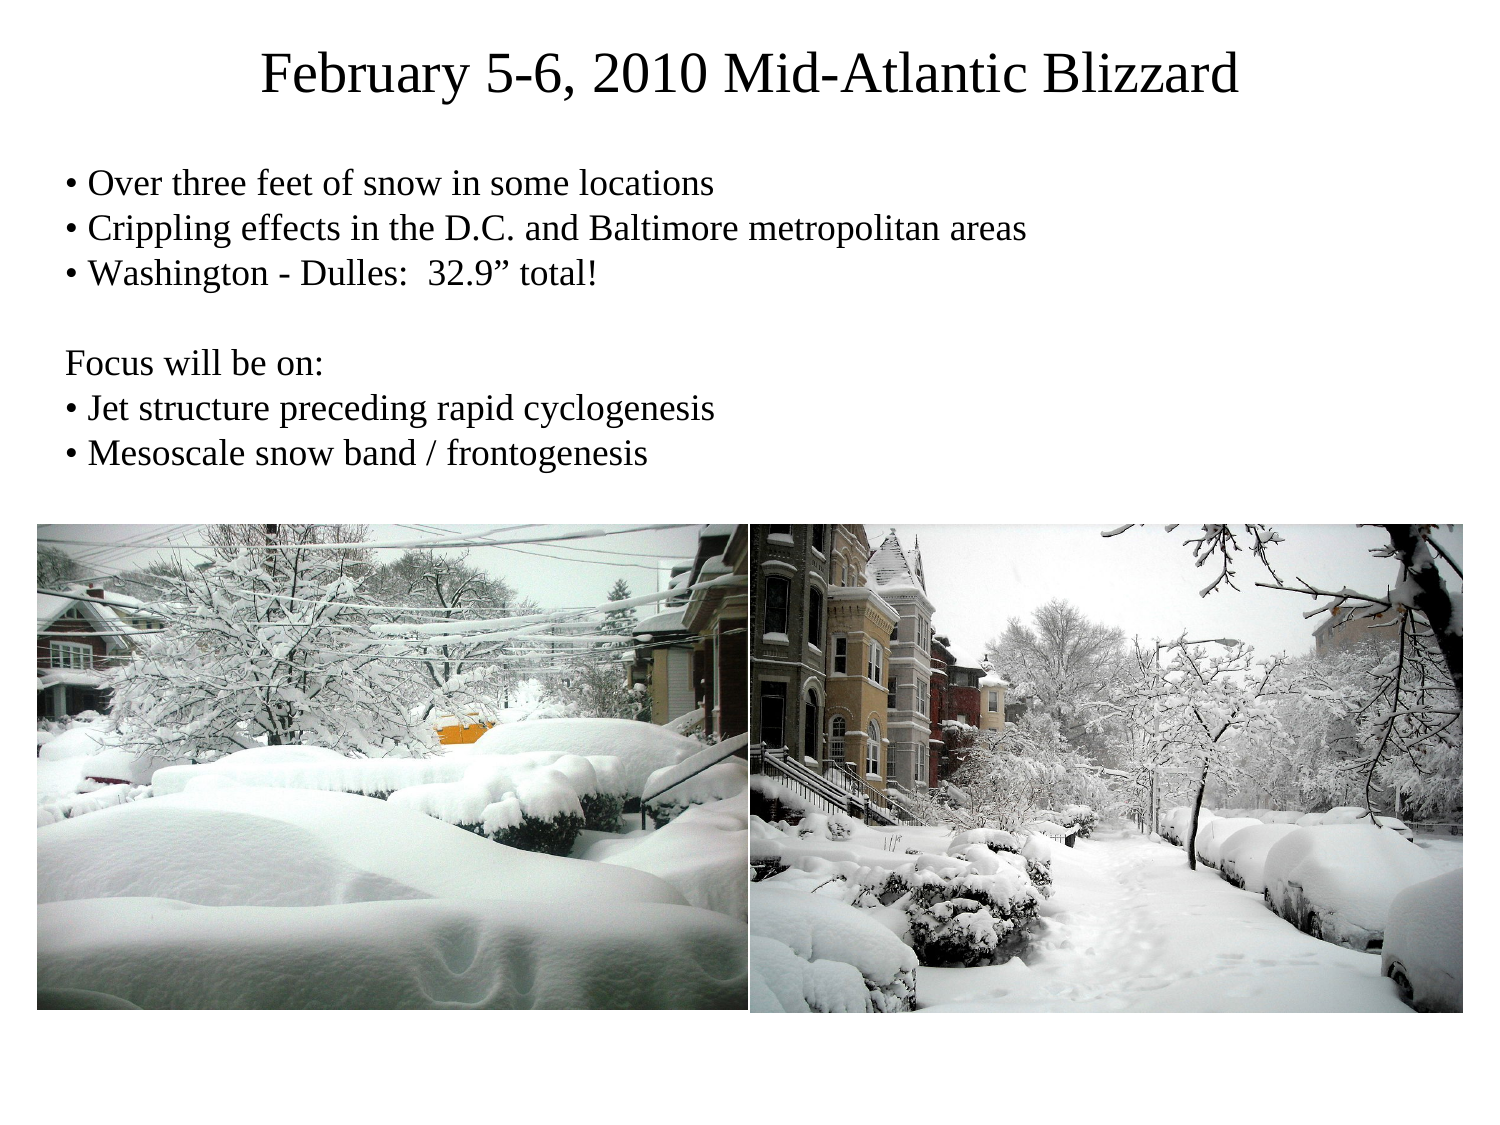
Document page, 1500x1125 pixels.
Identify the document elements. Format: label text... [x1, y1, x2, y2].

text_box • Over three feet of snow in some locations • Crippling effects in the D.C. and Baltimore metropolitan areas • Washington - Dulles: 32.9” total! Focus will be on: • Jet structure preceding rapid cyclogenesis • Mesoscale snow band / frontogenesis [50, 149, 1450, 475]
picture [750, 524, 1463, 1013]
picture [37, 524, 748, 1010]
title February 5-6, 2010 Mid-Atlantic Blizzard [112, 0, 1388, 149]
